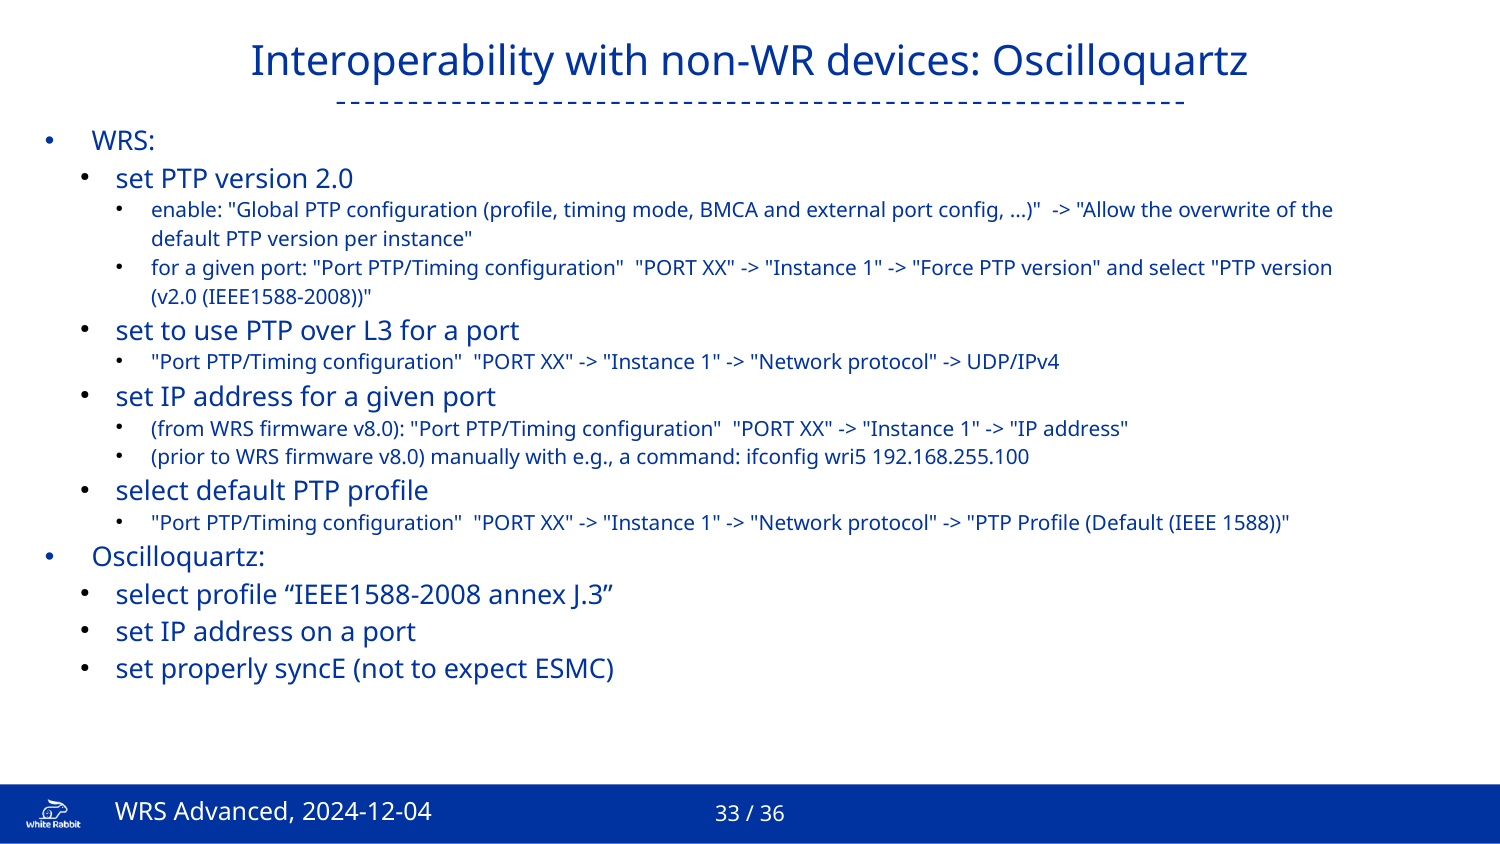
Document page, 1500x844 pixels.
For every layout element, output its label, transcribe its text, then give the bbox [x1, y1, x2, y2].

text_box WRS: set PTP version 2.0 enable: "Global PTP configuration (profile, timing mode, BMCA and external port config, ...)" -> "Allow the overwrite of the default PTP version per instance" for a given port: "Port PTP/Timing configuration" "PORT XX" -> "Instance 1" -> "Force PTP version" and select "PTP version (v2.0 (IEEE1588-2008))" set to use PTP over L3 for a port "Port PTP/Timing configuration" "PORT XX" -> "Instance 1" -> "Network protocol" -> UDP/IPv4 set IP address for a given port (from WRS firmware v8.0): "Port PTP/Timing configuration" "PORT XX" -> "Instance 1" -> "IP address" (prior to WRS firmware v8.0) manually with e.g., a command: ifconfig wri5 192.168.255.100 select default PTP profile "Port PTP/Timing configuration" "PORT XX" -> "Instance 1" -> "Network protocol" -> "PTP Profile (Default (IEEE 1588))" Oscilloquartz: select profile “IEEE1588-2008 annex J.3” set IP address on a port set properly syncE (not to expect ESMC) [30, 111, 1388, 692]
title Interoperability with non-WR devices: Oscilloquartz [0, 0, 1500, 117]
slide_number <number> / 36 [0, 791, 1500, 837]
